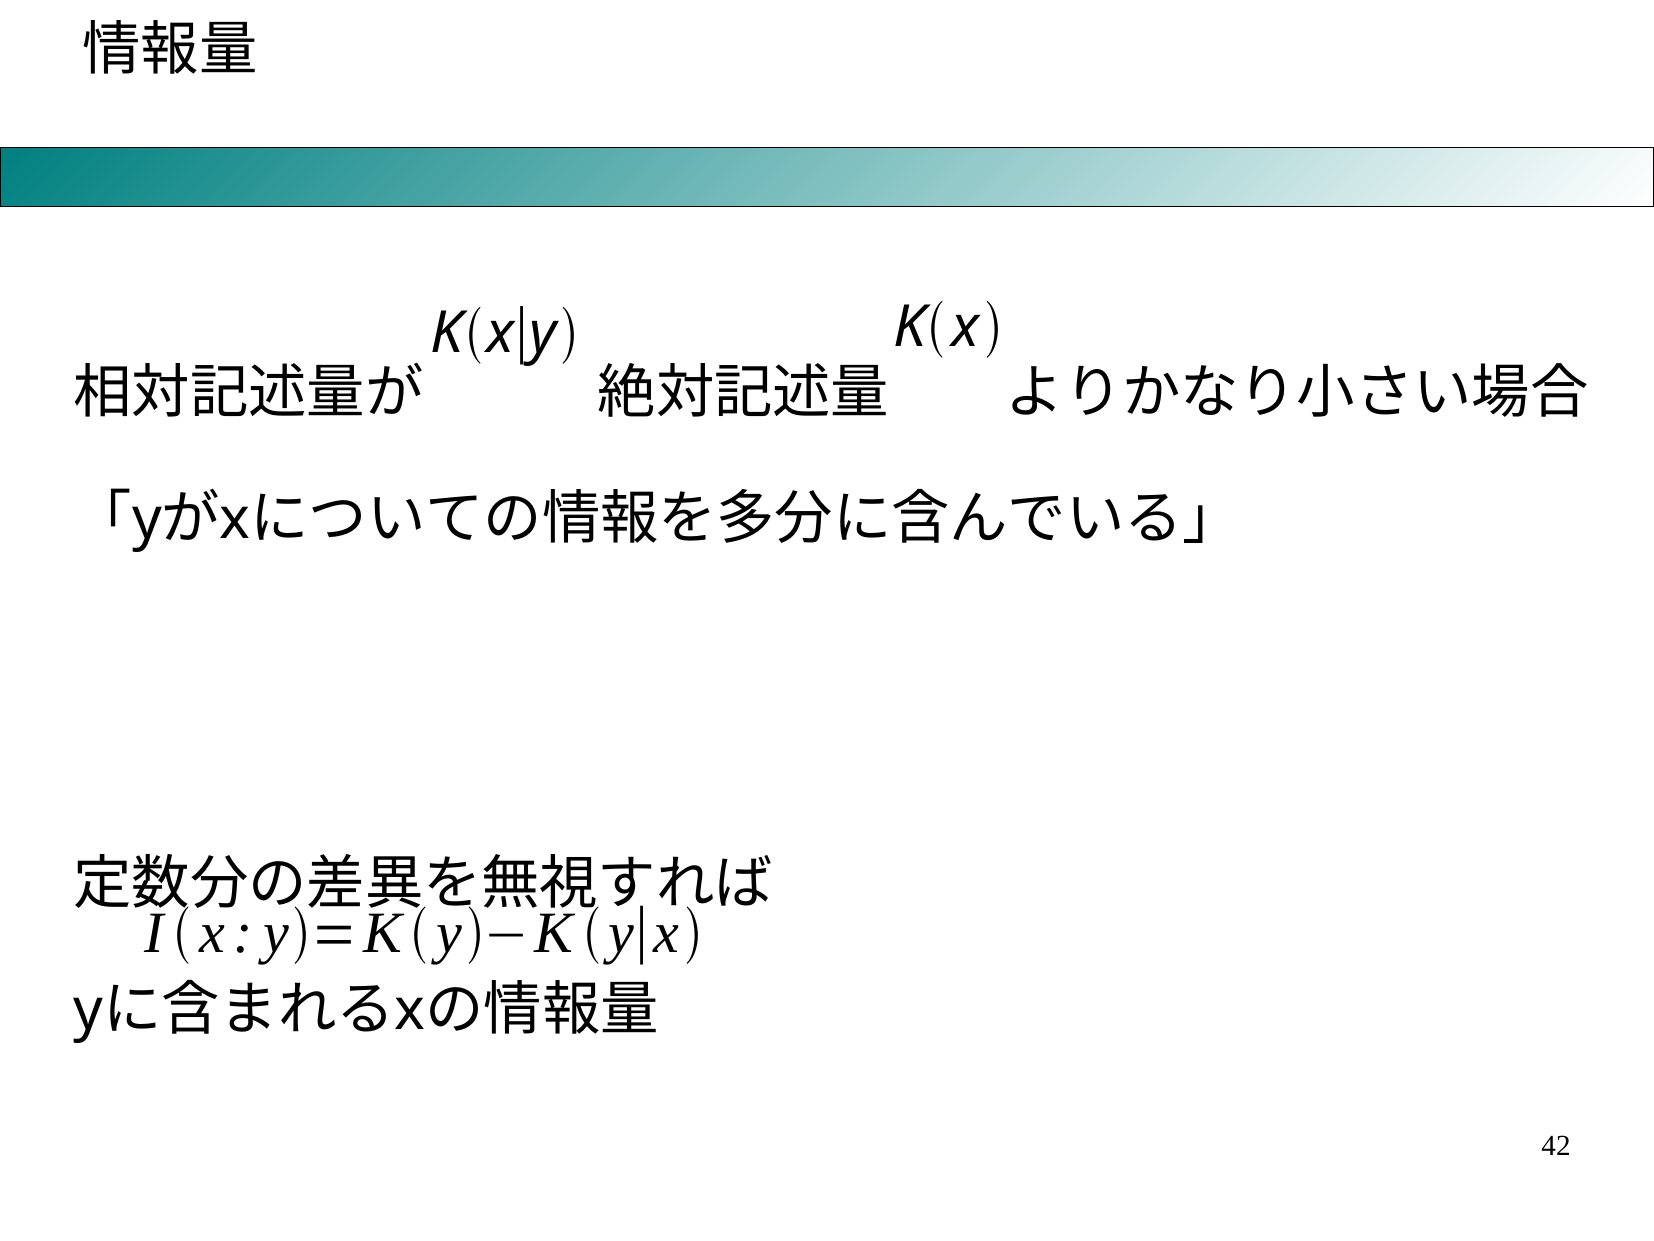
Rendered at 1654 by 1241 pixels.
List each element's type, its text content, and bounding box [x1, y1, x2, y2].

chart [135, 885, 709, 968]
chart [885, 295, 1009, 362]
title 情報量 [82, 26, 1571, 171]
chart [424, 300, 585, 367]
text_box 相対記述量が 絶対記述量 よりかなり小さい場合 「yがxについての情報を多分に含んでいる」 定数分の差異を無視すれば yに含まれるxの情報量 [59, 295, 1618, 1126]
